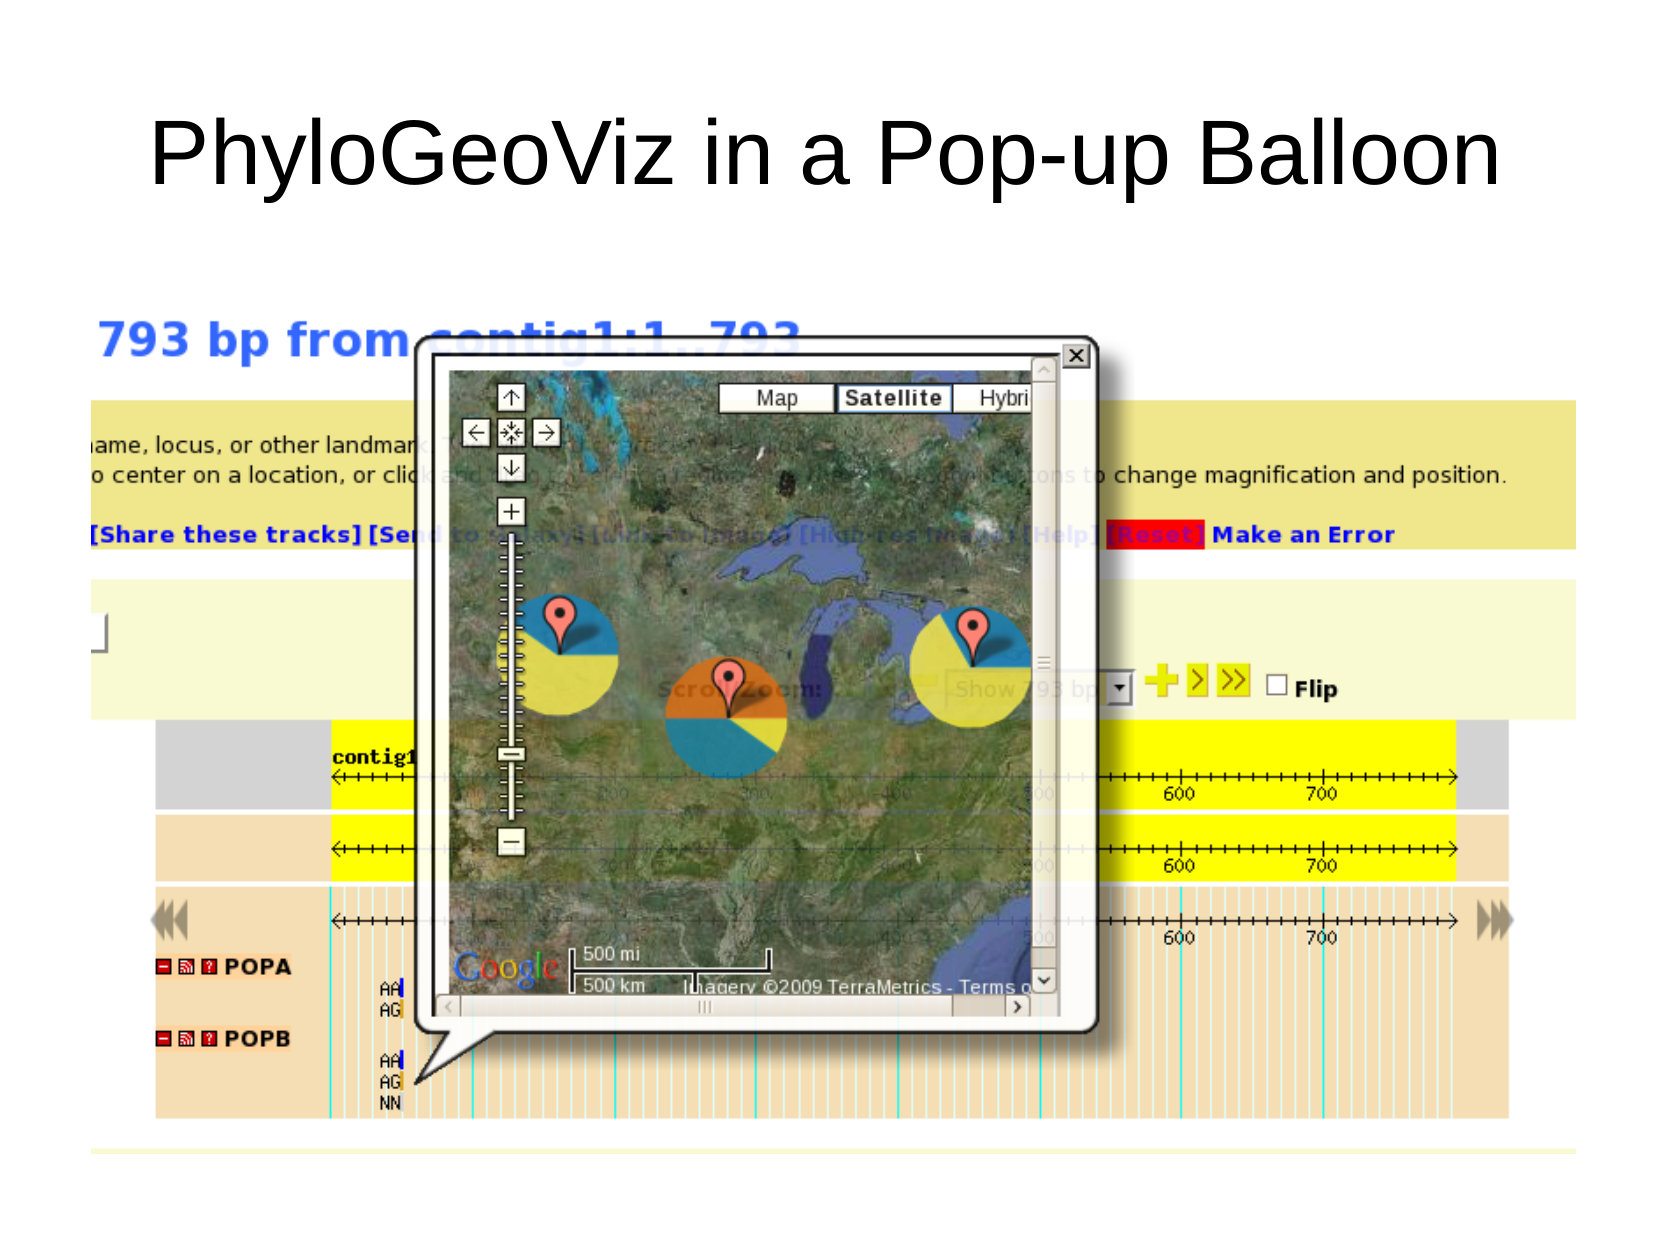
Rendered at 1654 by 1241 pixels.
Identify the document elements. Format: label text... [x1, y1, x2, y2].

title PhyloGeoViz in a Pop-up Balloon [82, 56, 1571, 250]
picture [91, 297, 1576, 1154]
